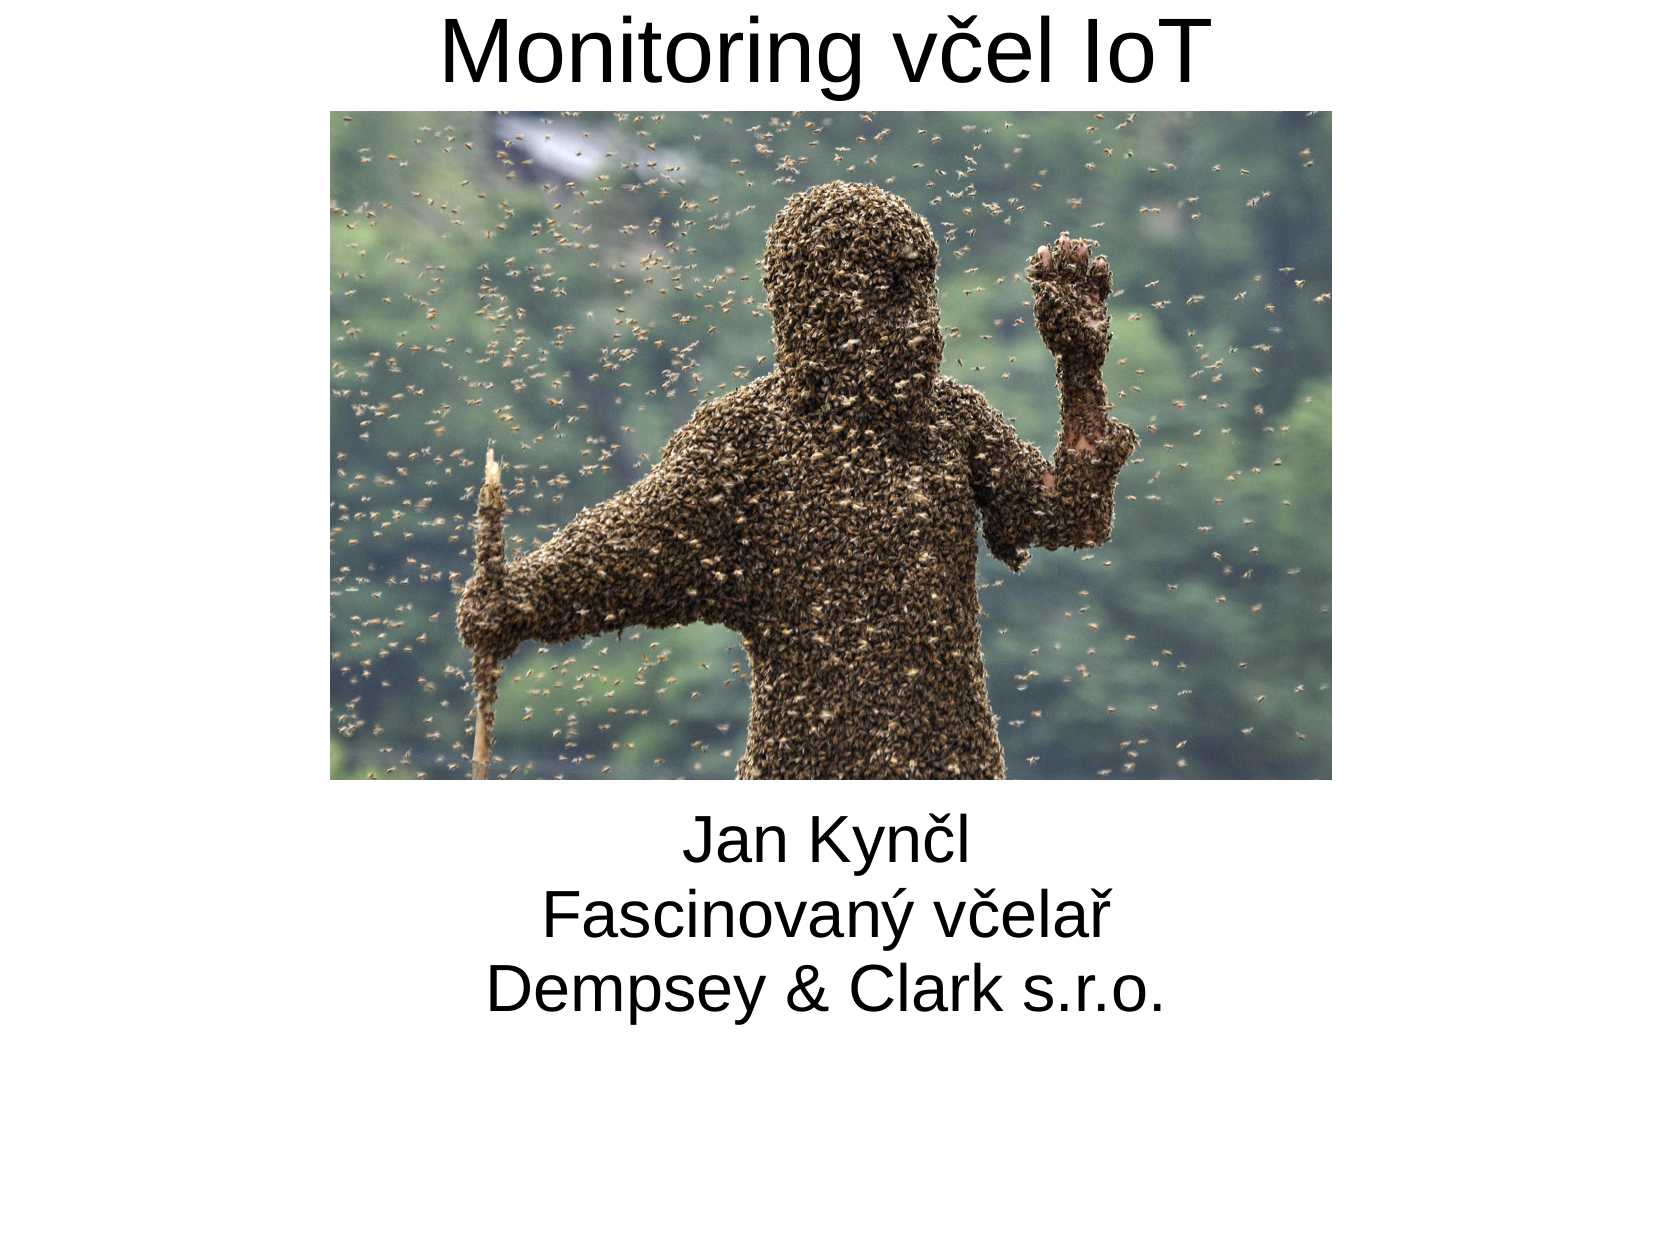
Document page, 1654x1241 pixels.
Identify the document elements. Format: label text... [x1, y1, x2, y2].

picture [330, 111, 1332, 781]
title Monitoring včel IoT [82, 0, 1571, 307]
subtitle Jan Kynčl Fascinovaný včelař Dempsey & Clark s.r.o. [82, 330, 1571, 1050]
